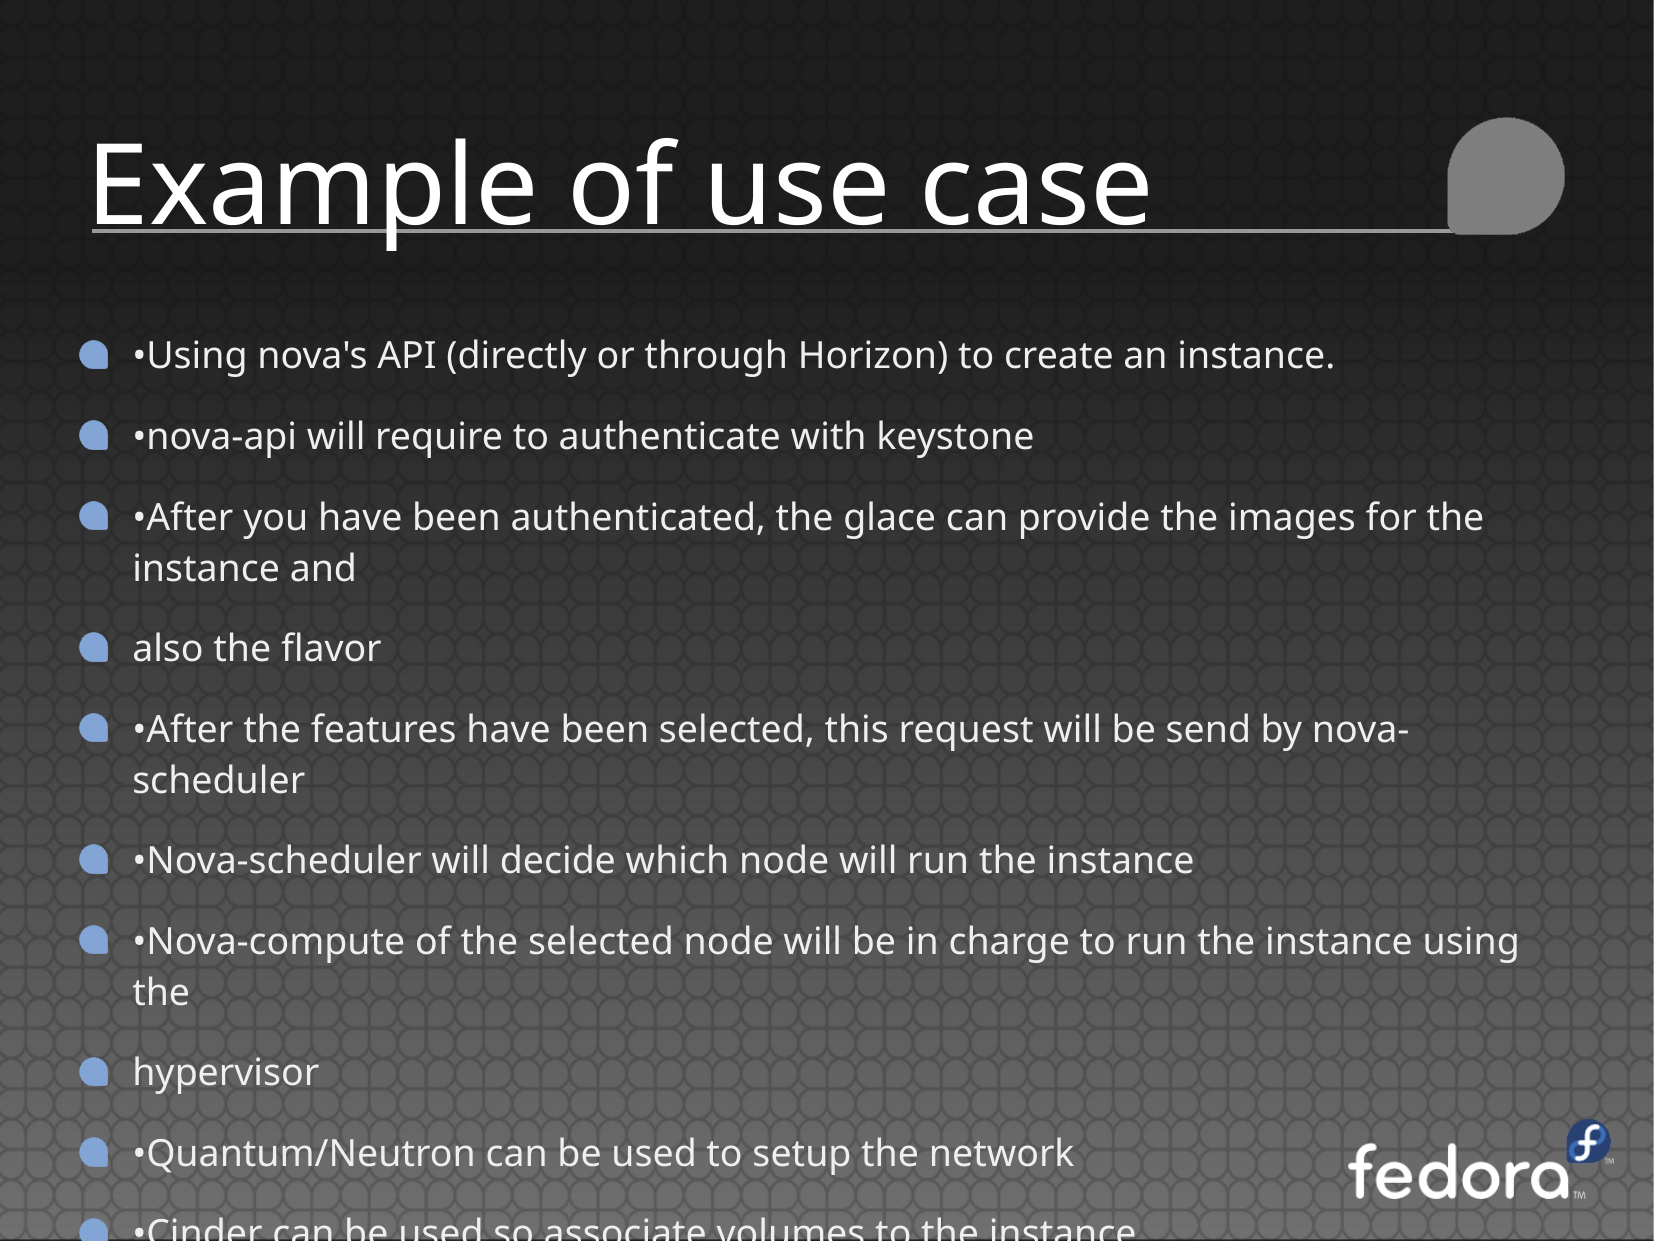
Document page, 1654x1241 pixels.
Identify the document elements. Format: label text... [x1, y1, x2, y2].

title Example of use case [86, 112, 1576, 249]
picture [0, 0, 1654, 1241]
list •Using nova's API (directly or through Horizon) to create an instance. •nova-api will require to authenticate with keystone •After you have been authenticated, the glace can provide the images for the instance and also the flavor •After the features have been selected, this request will be send by nova-scheduler •Nova-scheduler will decide which node will run the instance •Nova-compute of the selected node will be in charge to run the instance using the hypervisor •Quantum/Neutron can be used to setup the network •Cinder can be used so associate volumes to the instance [61, 328, 1550, 1241]
